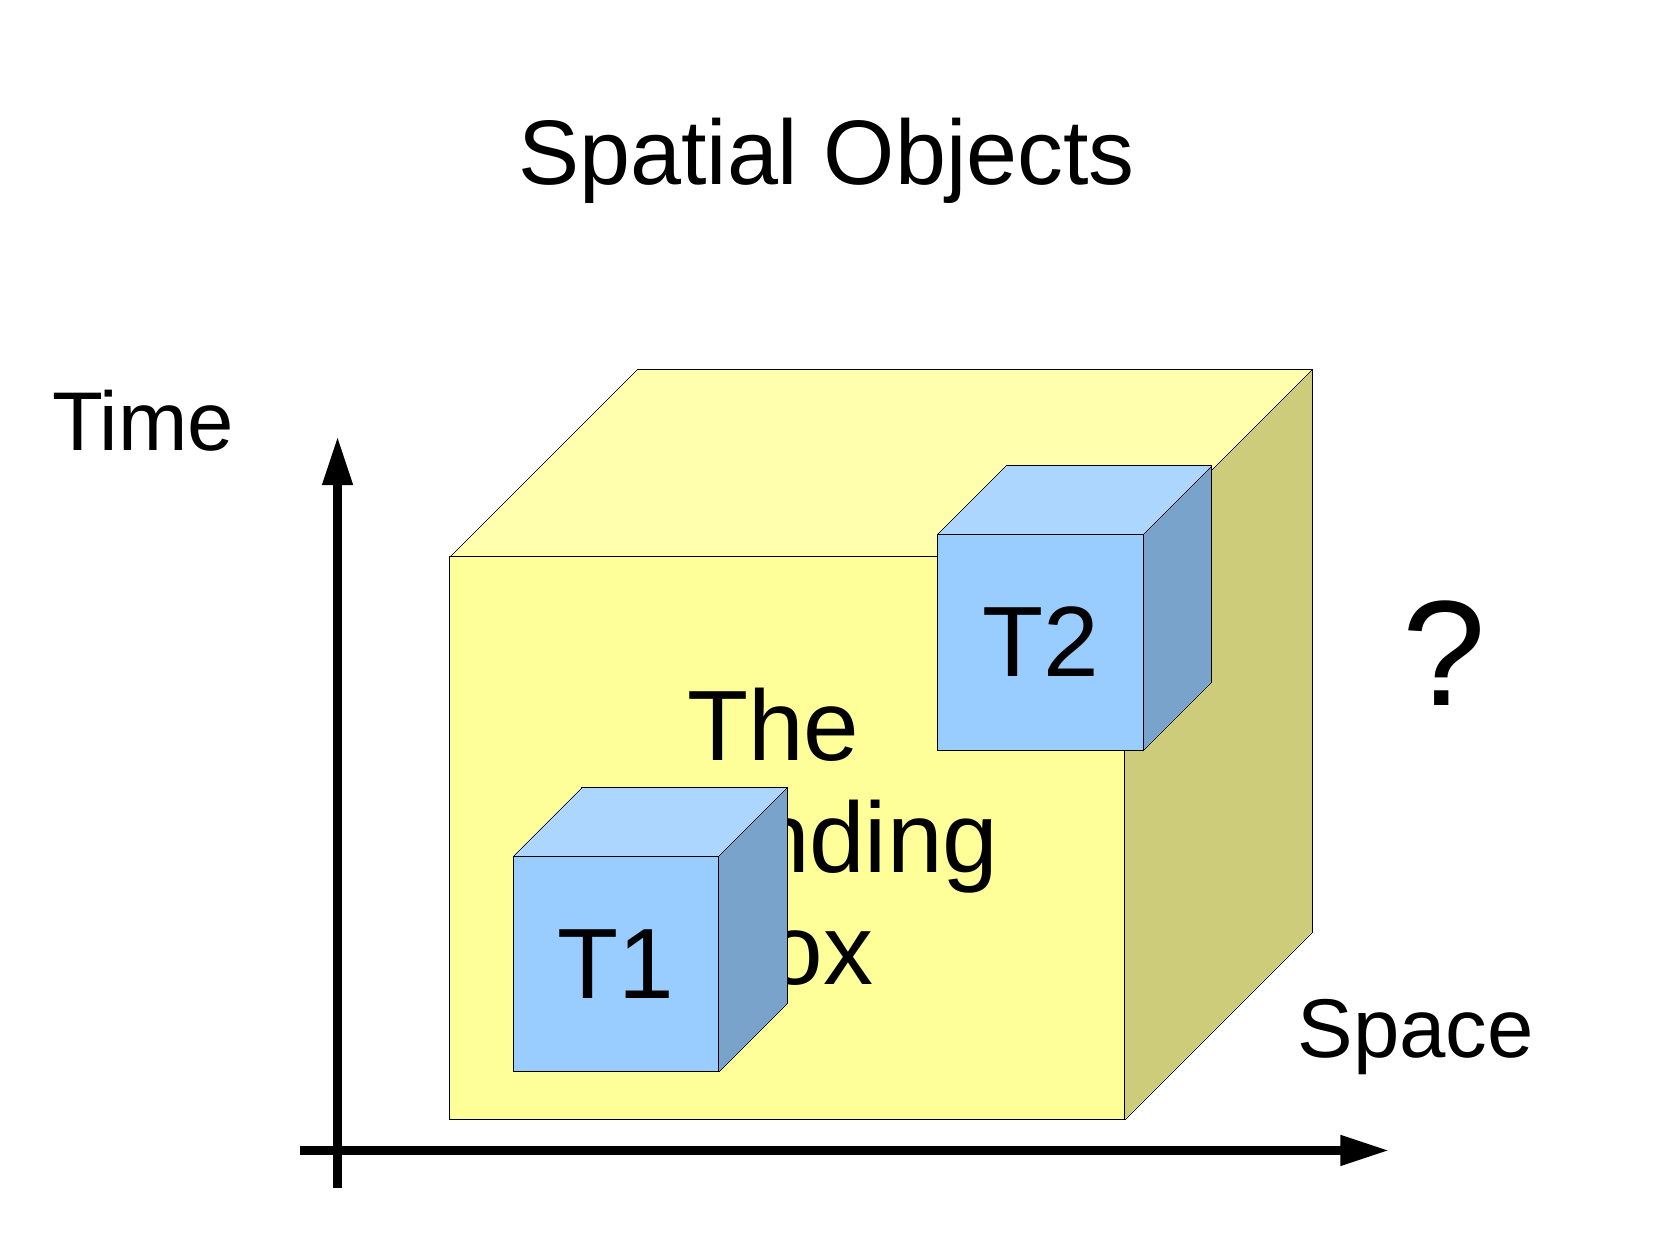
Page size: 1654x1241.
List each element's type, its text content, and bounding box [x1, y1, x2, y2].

text_box The Bounding Box [449, 557, 1124, 1120]
text_box Space [1282, 975, 1583, 1083]
text_box Time [37, 367, 338, 476]
text_box T1 [513, 857, 718, 1072]
text_box T2 [937, 535, 1143, 751]
text_box ? [1387, 562, 1501, 745]
title Spatial Objects [82, 49, 1571, 257]
